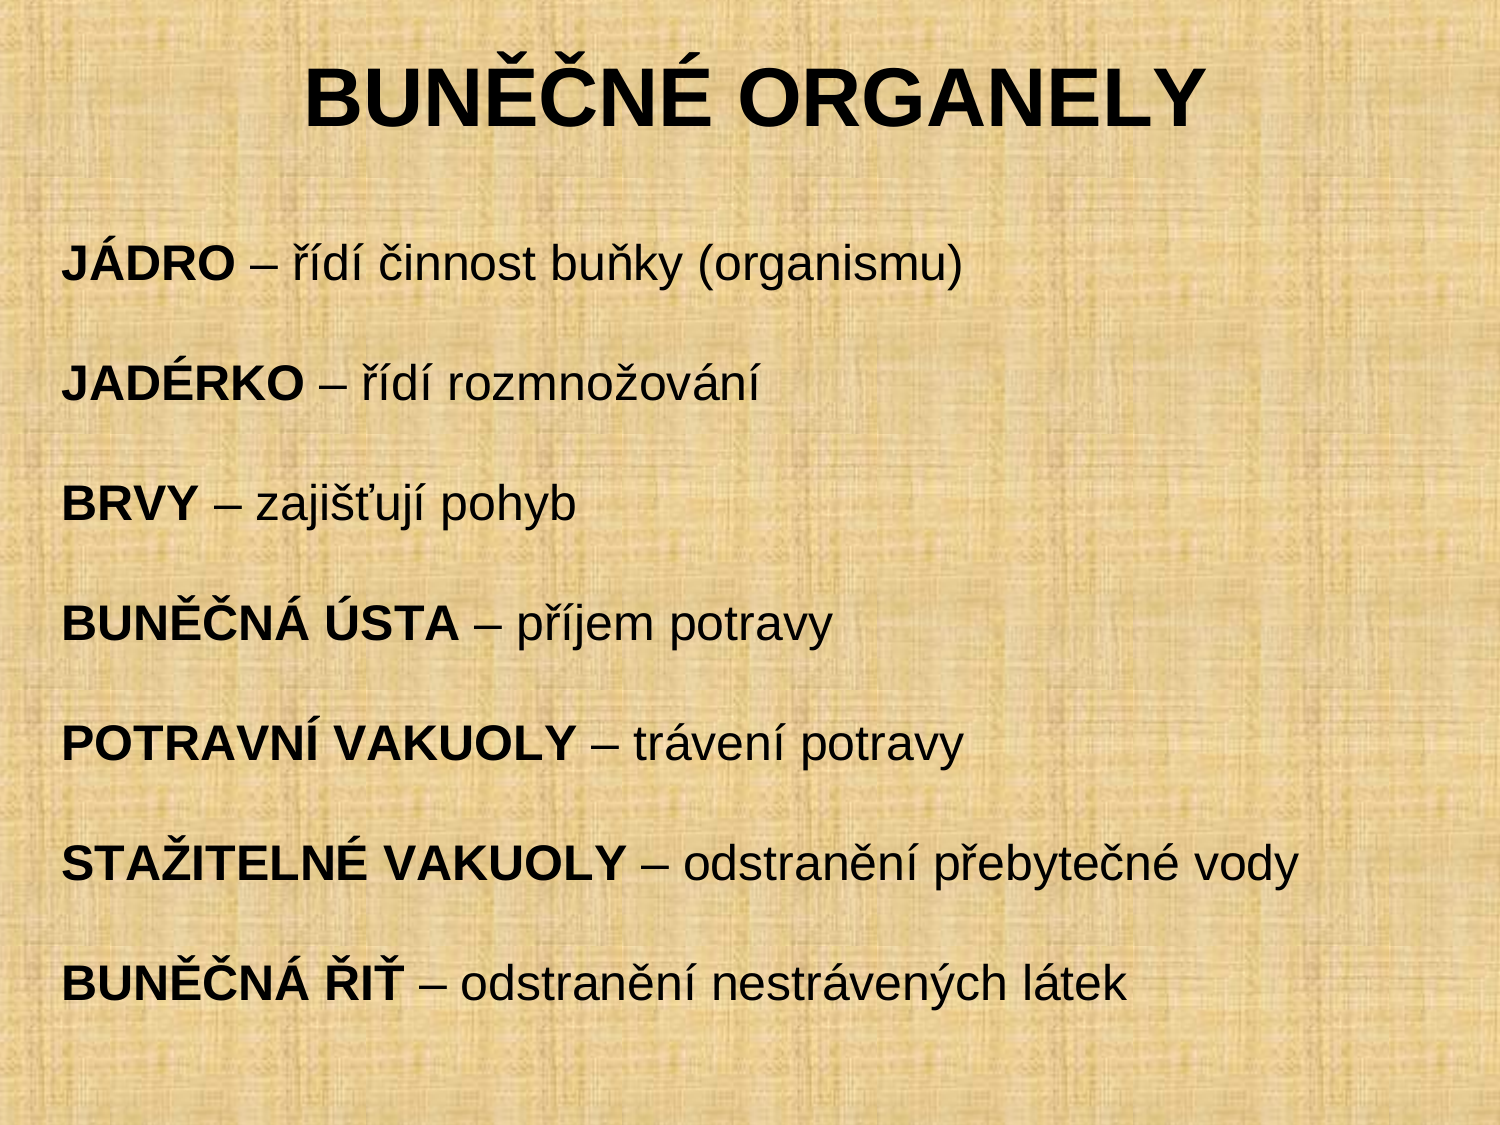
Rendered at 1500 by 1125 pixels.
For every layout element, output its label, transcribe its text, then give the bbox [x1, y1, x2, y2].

text_box BUNĚČNÉ ORGANELY [58, 35, 1454, 151]
text_box JÁDRO – řídí činnost buňky (organismu) JADÉRKO – řídí rozmnožování BRVY – zajišťují pohyb BUNĚČNÁ ÚSTA – příjem potravy POTRAVNÍ VAKUOLY – trávení potravy STAŽITELNÉ VAKUOLY – odstranění přebytečné vody BUNĚČNÁ ŘIŤ – odstranění nestrávených látek [46, 222, 1454, 1019]
picture [0, 0, 1500, 1125]
